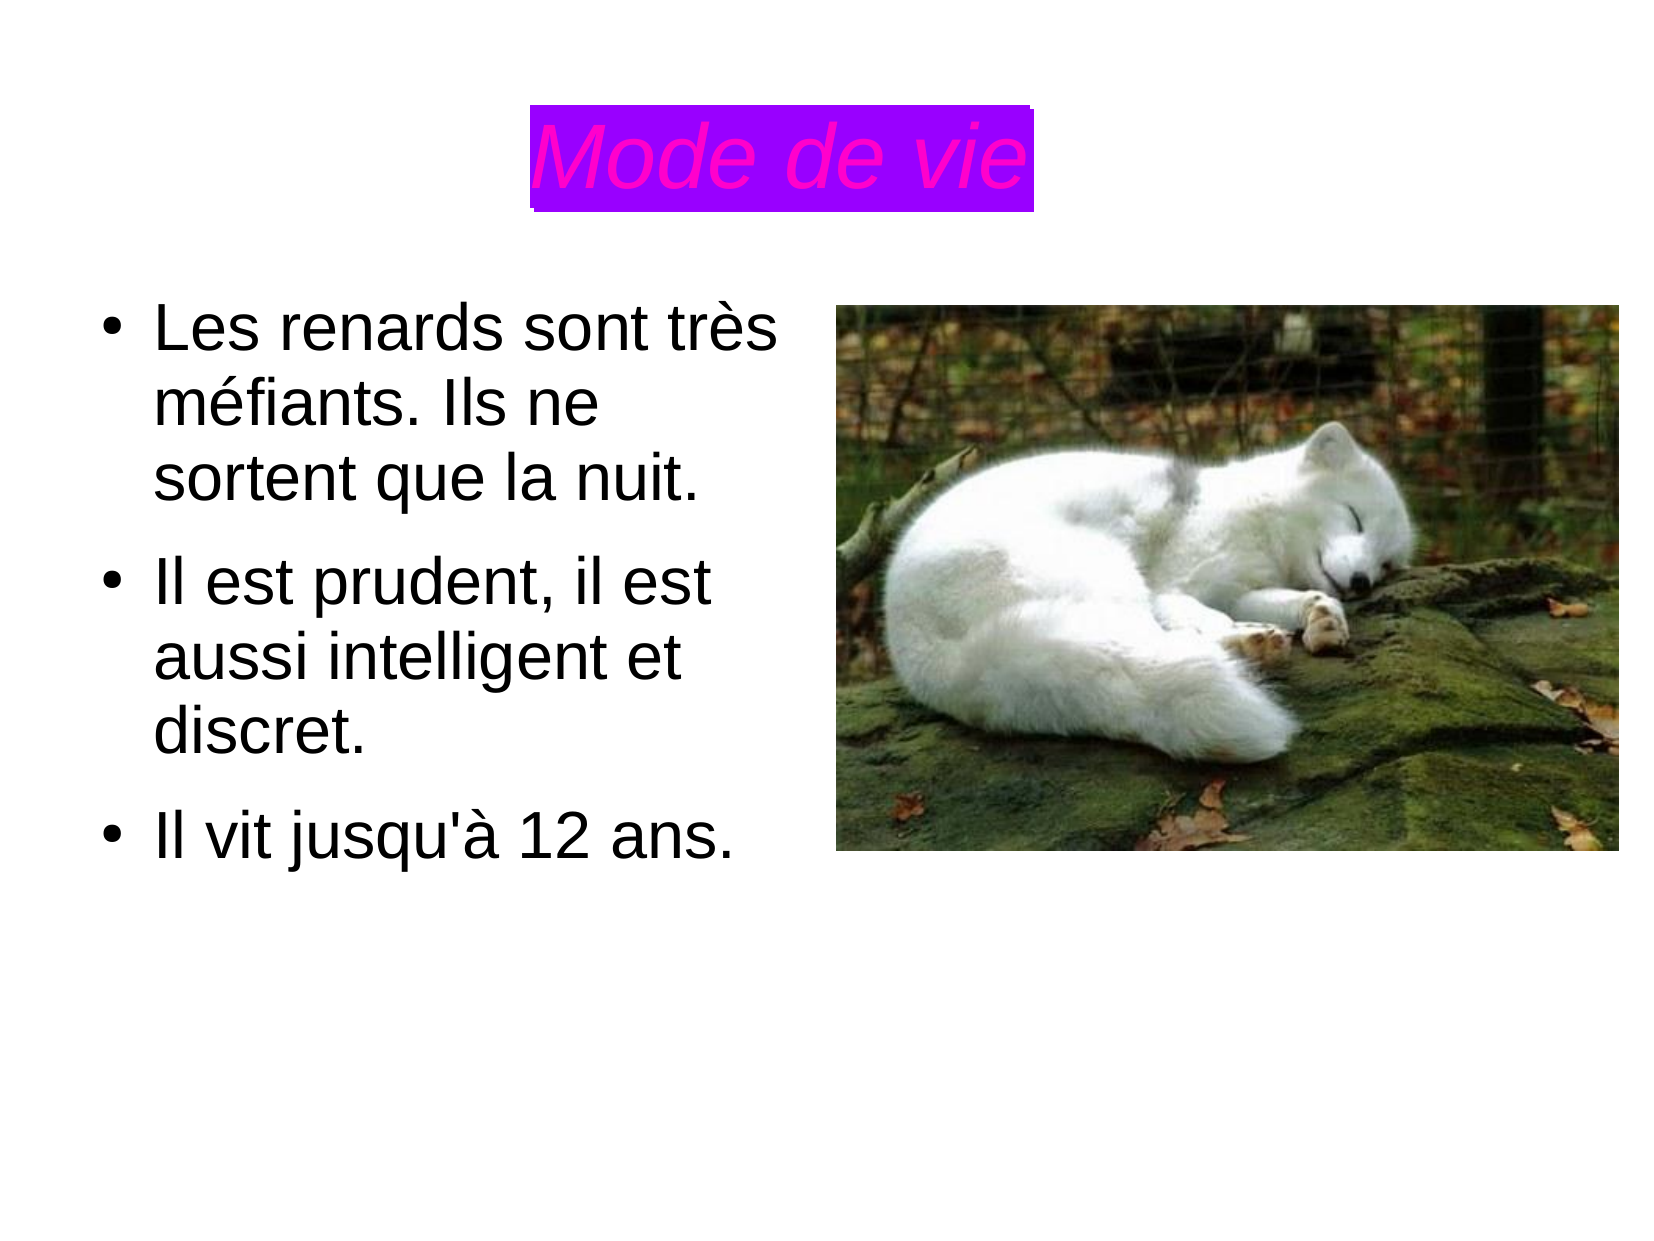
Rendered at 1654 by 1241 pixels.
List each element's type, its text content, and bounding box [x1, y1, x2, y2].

picture [836, 305, 1619, 851]
list Les renards sont très méfiants. Ils ne sortent que la nuit. Il est prudent, il est aussi intelligent et discret. Il vit jusqu'à 12 ans. [82, 290, 809, 1010]
title Mode de vie [35, 52, 1524, 260]
